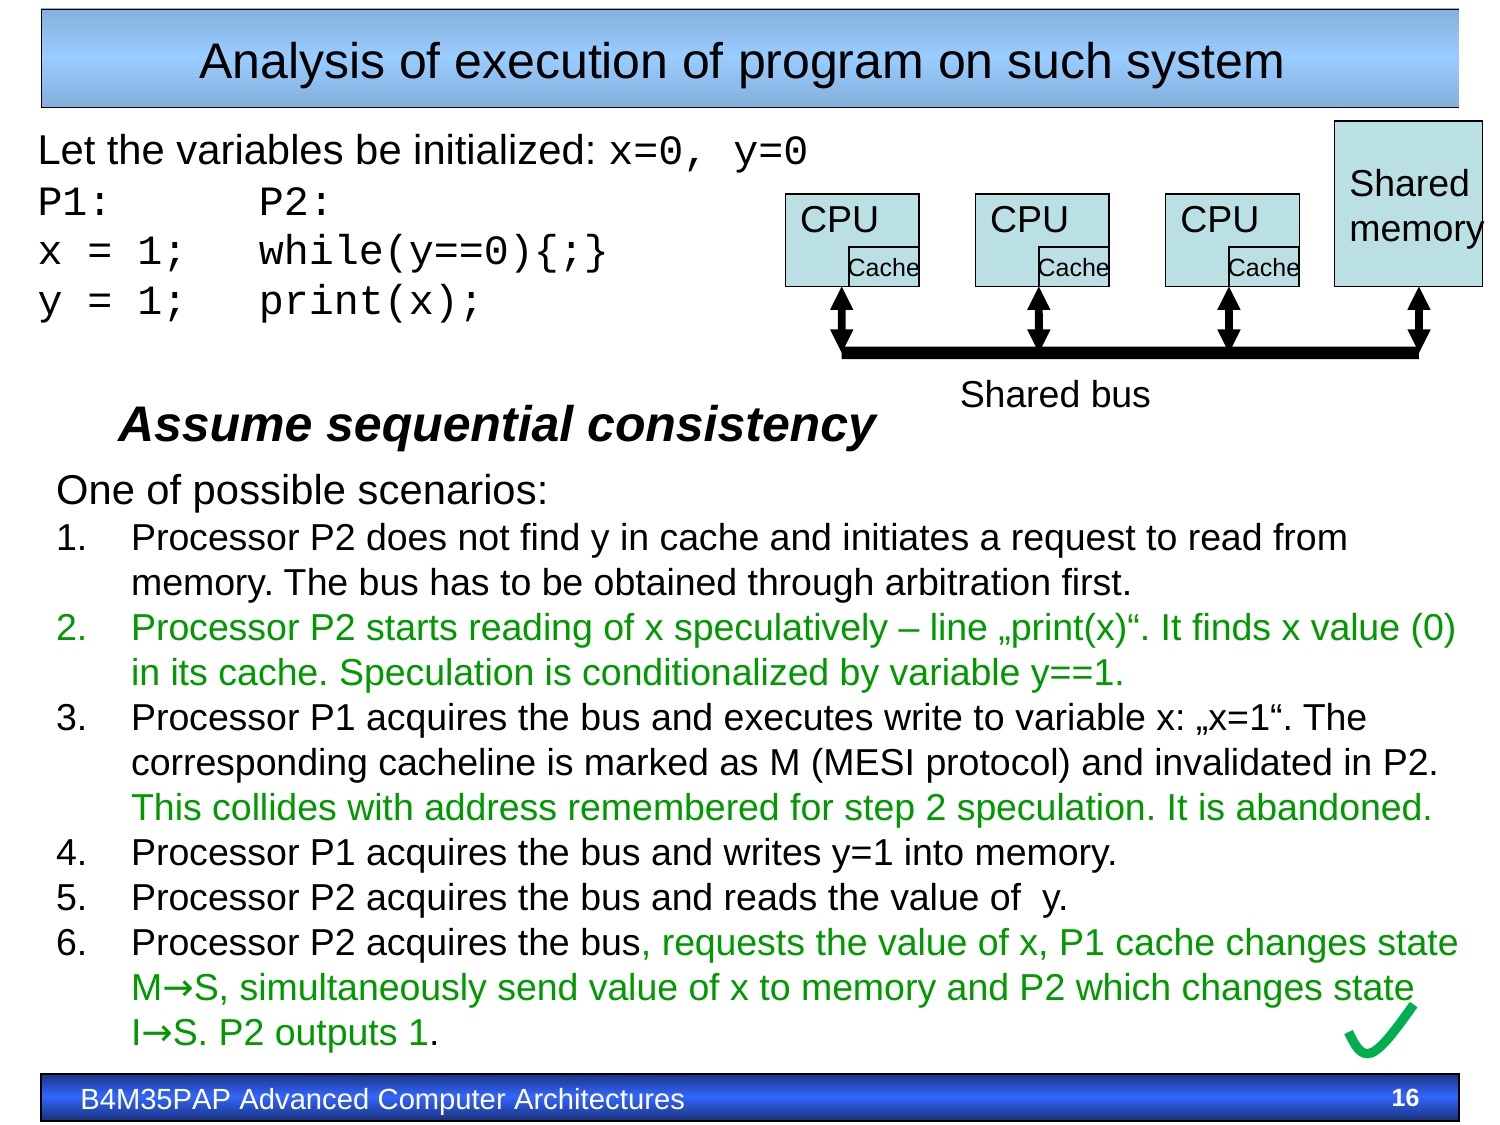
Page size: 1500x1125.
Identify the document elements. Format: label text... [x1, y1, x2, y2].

title Analysis of execution of program on such system [41, 8, 1459, 108]
text_box Shared memory [1334, 120, 1483, 287]
text_box Shared bus [945, 363, 1166, 423]
text_box Cache [1043, 246, 1110, 287]
text_box One of possible scenarios: Processor P2 does not find y in cache and initiates a request to read from memory. The bus has to be obtained through arbitration first. Processor P2 starts reading of x speculatively – line „print(x)“. It finds x value (0) in its cache. Speculation is conditionalized by variable y==1. Processor P1 acquires the bus and executes write to variable x: „x=1“. The corresponding cacheline is marked as M (MESI protocol) and invalidated in P2. This collides with address remembered for step 2 speculation. It is abandoned. Processor P1 acquires the bus and writes y=1 into memory. Processor P2 acquires the bus and reads the value of y. Processor P2 acquires the bus, requests the value of x, P1 cache changes state M→S, simultaneously send value of x to memory and P2 which changes state I→S. P2 outputs 1. [41, 455, 1500, 1061]
text_box Let the variables be initialized: x=0, y=0 P1: P2: x = 1; while(y==0){;} y = 1; print(x); [22, 115, 1043, 331]
text_box Assume sequential consistency [103, 384, 906, 459]
text_box CPU [1165, 193, 1300, 287]
text_box Cache [1228, 246, 1300, 287]
text_box CPU [1043, 193, 1110, 246]
